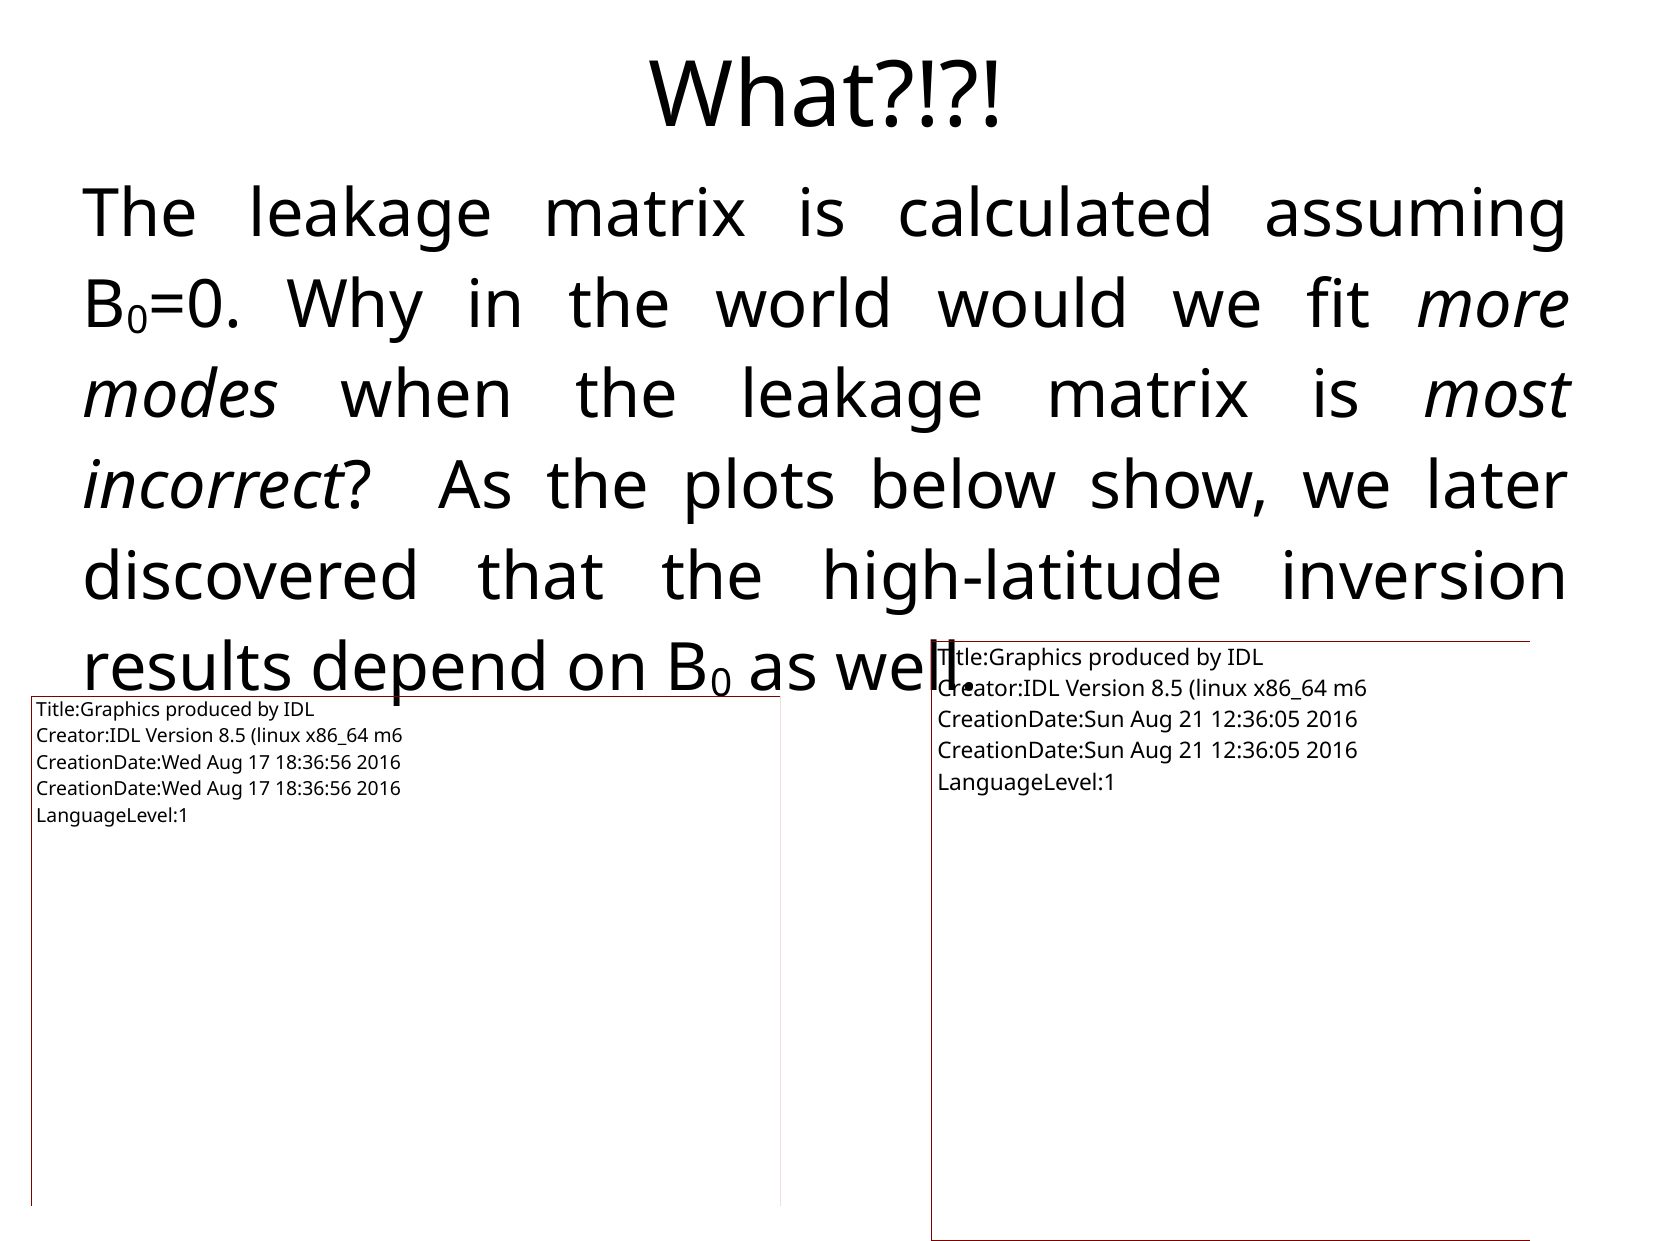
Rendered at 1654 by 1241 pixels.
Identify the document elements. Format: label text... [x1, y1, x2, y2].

subtitle The leakage matrix is calculated assuming B0=0. Why in the world would we fit more modes when the leakage matrix is most incorrect? As the plots below show, we later discovered that the high-latitude inversion results depend on B0 as well. [82, 180, 1571, 695]
picture [30, 694, 781, 1206]
title What?!?! [82, 41, 1571, 180]
picture [930, 640, 1531, 1241]
